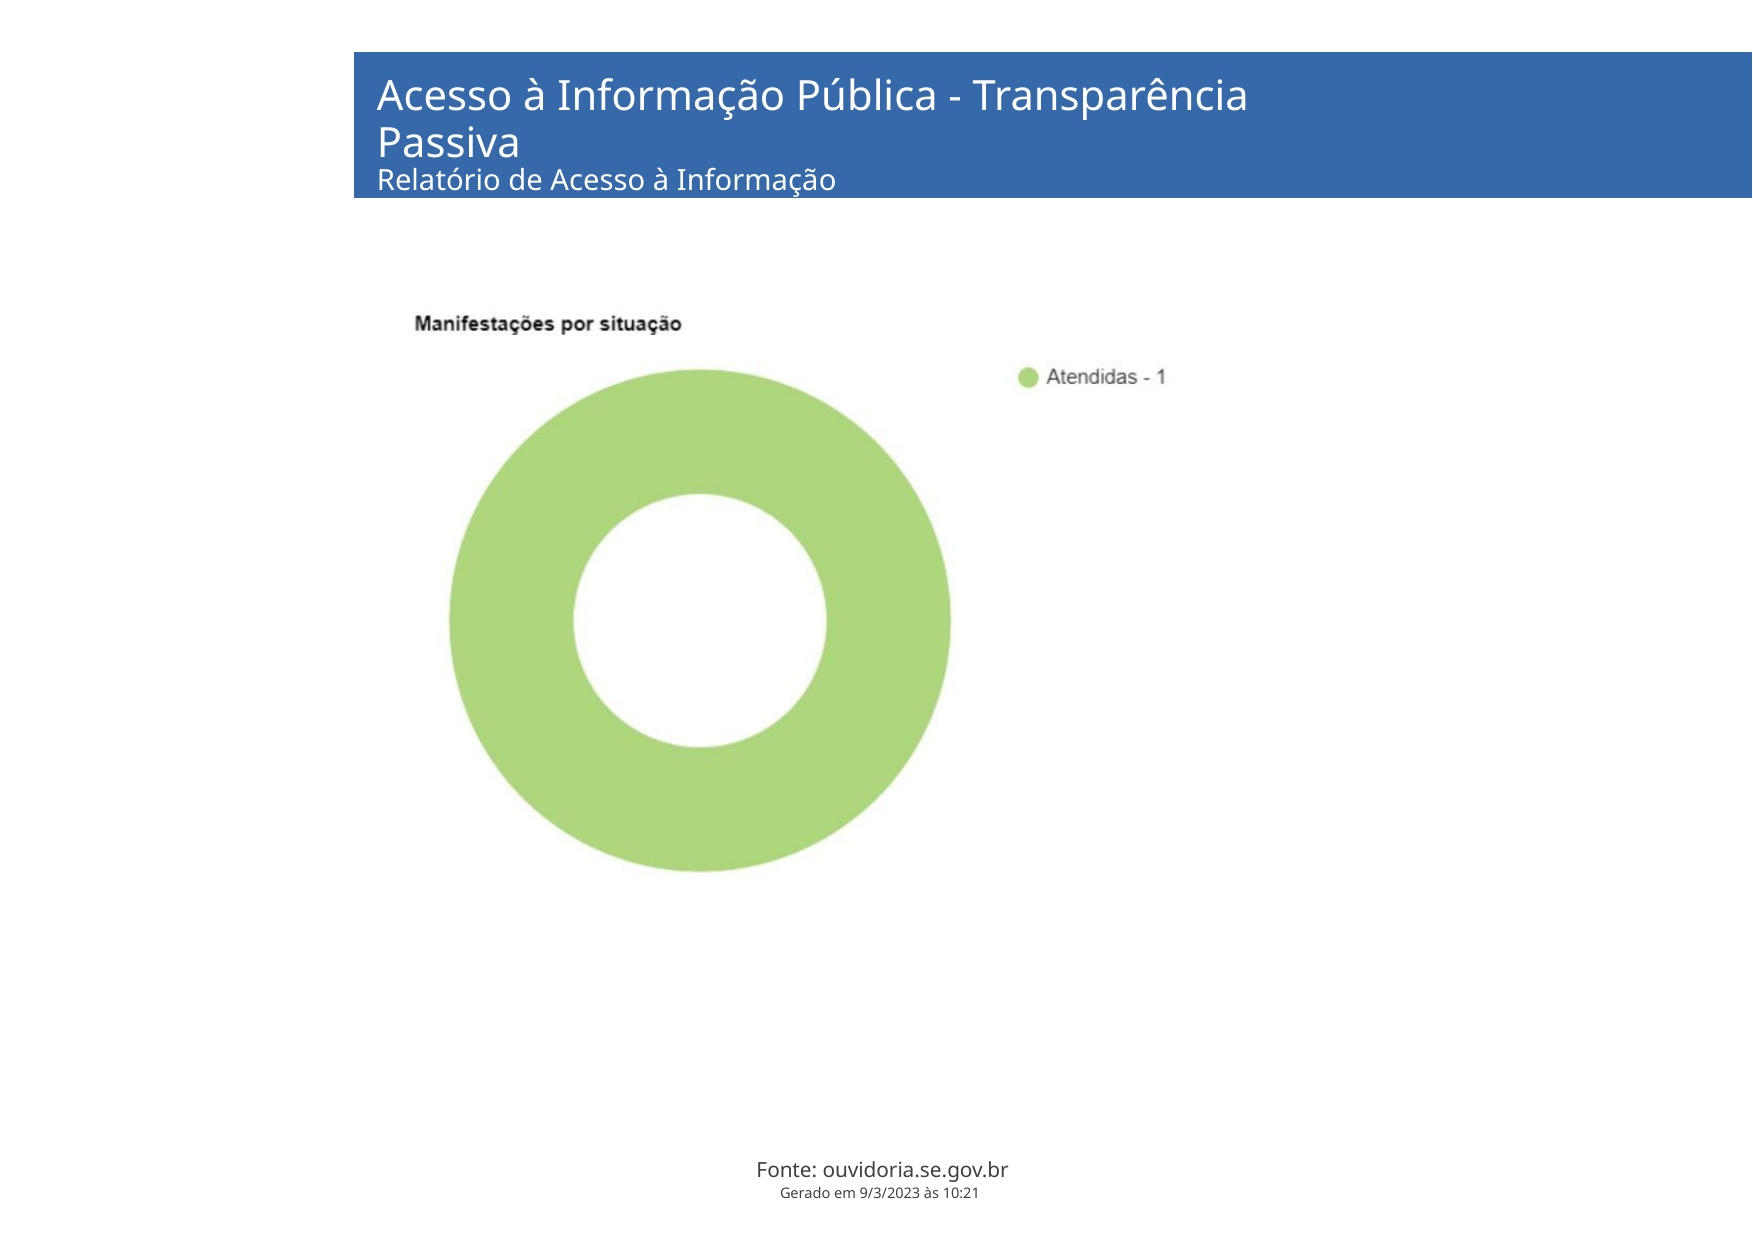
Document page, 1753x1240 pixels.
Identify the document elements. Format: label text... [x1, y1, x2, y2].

text_box Acesso à Informação Pública - Transparência Passiva Relatório de Acesso à Informação SETURFevereiro a Fevereiro de 2023 [376, 72, 1403, 228]
text_box Gerado em 9/3/2023 às 10:21 [780, 1184, 999, 1202]
text_box [155, 211, 1599, 1028]
text_box [354, 52, 1752, 198]
text_box Fonte: ouvidoria.se.gov.br [756, 1158, 1023, 1182]
